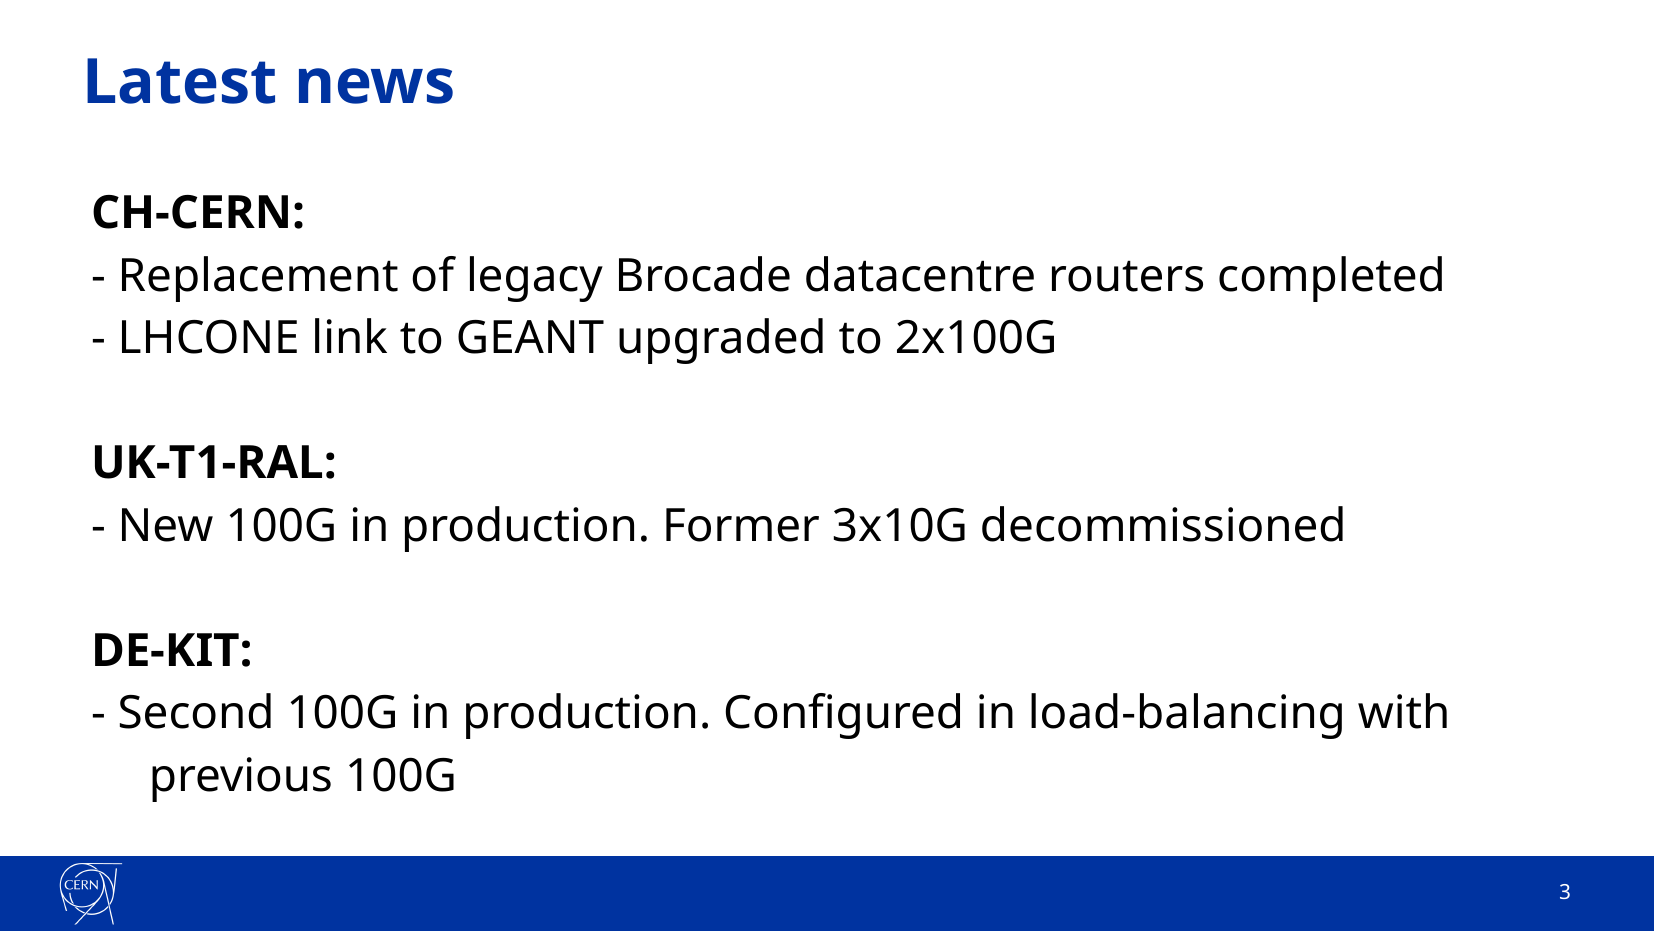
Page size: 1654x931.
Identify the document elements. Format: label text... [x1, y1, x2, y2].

title Latest news [82, 37, 1571, 193]
picture [56, 859, 127, 928]
text_box CH-CERN: - Replacement of legacy Brocade datacentre routers completed - LHCONE link to GEANT upgraded to 2x100G UK-T1-RAL: - New 100G in production. Former 3x10G decommissioned DE-KIT: - Second 100G in production. Configured in load-balancing with previous 100G [76, 172, 1601, 925]
